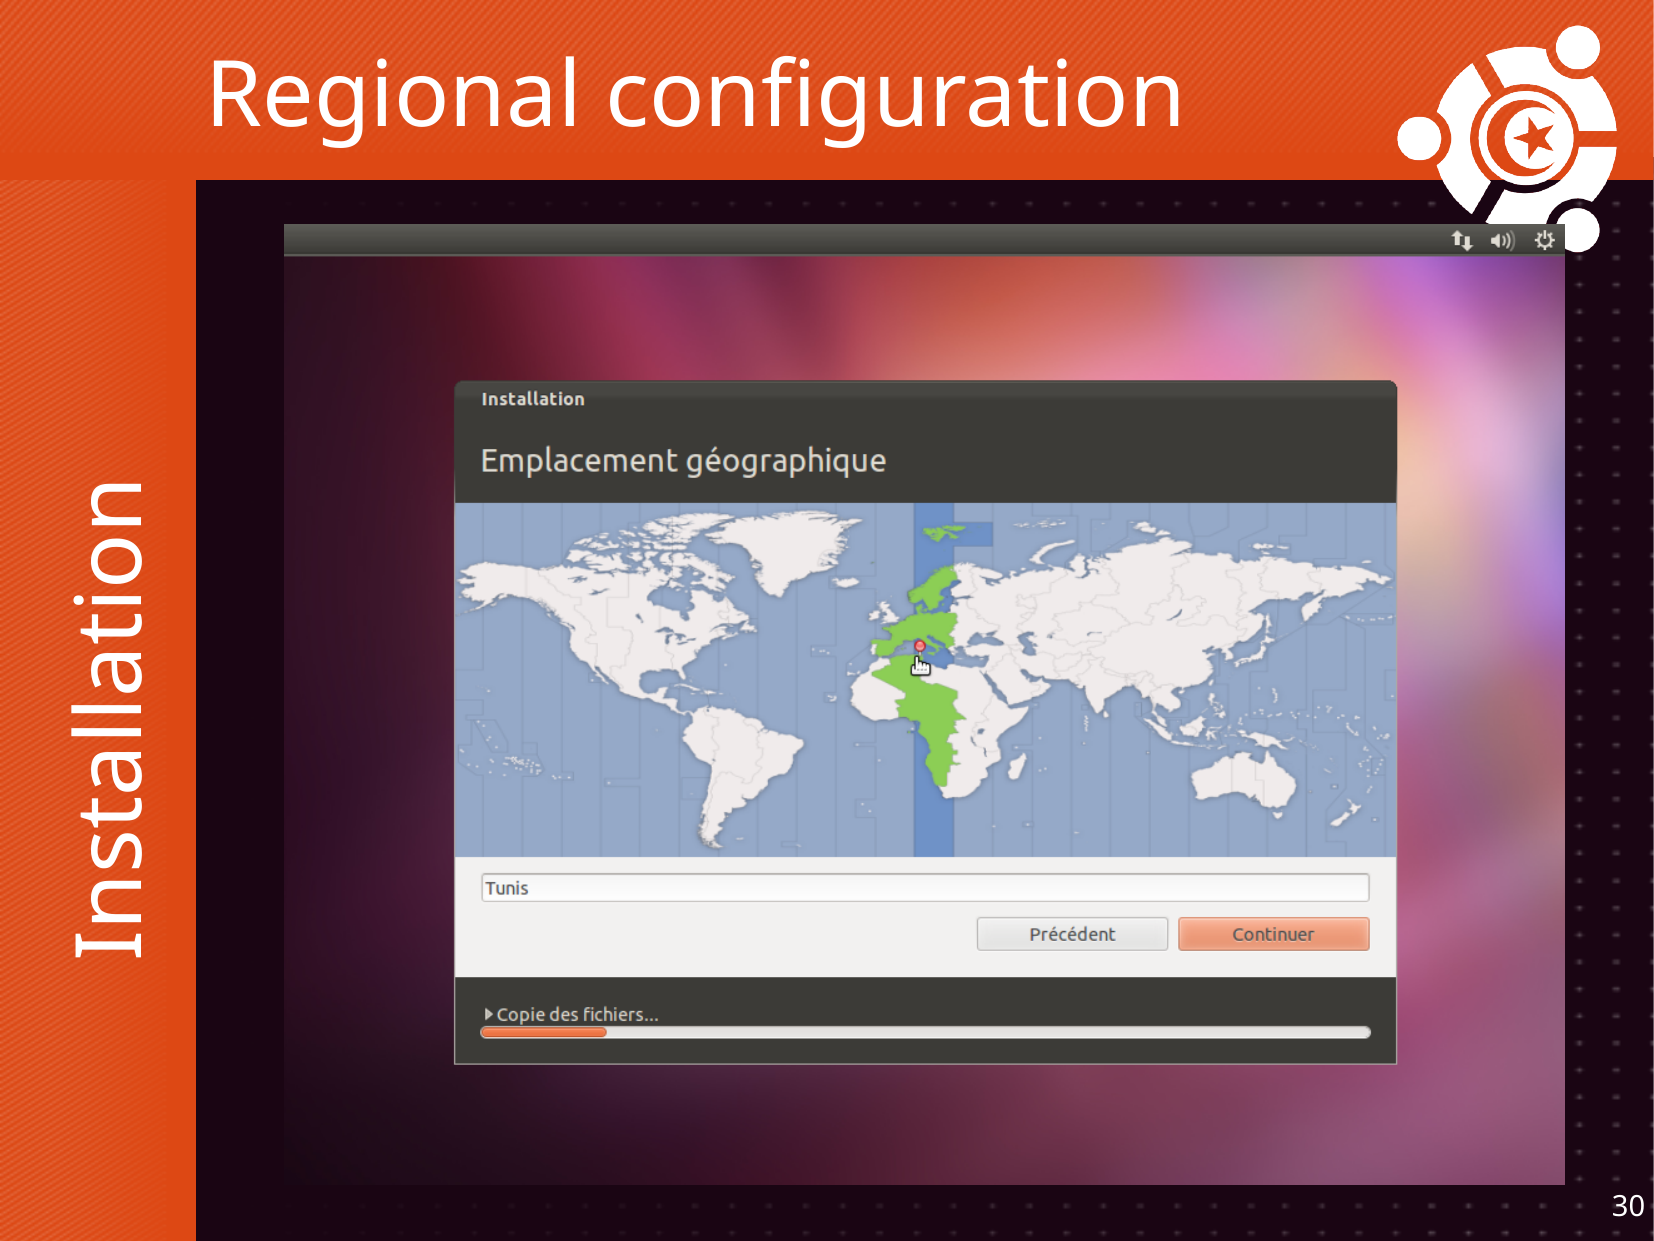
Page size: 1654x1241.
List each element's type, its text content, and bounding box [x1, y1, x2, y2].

title Regional configuration [0, 2, 1394, 181]
title Installation [17, 210, 196, 1229]
picture [0, 0, 1654, 1241]
